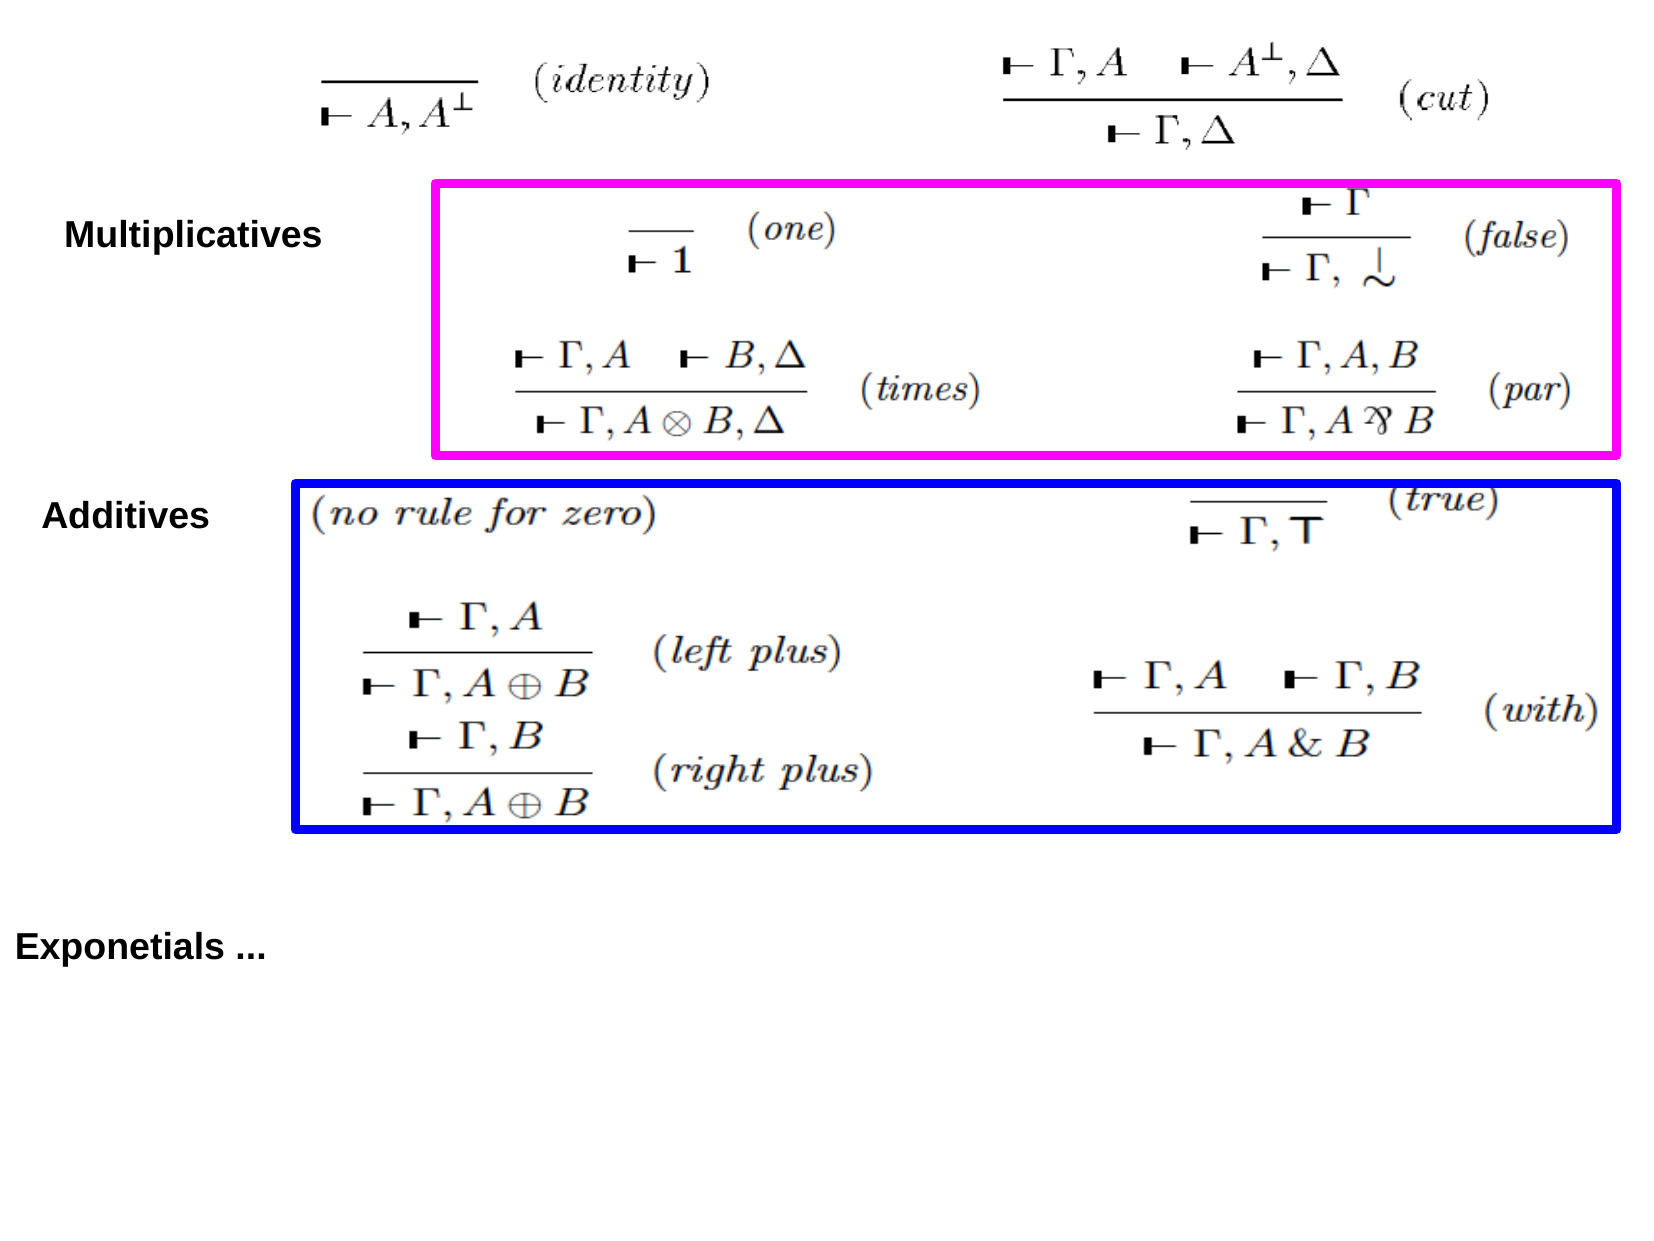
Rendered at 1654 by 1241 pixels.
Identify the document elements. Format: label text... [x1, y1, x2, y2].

text_box Additives [26, 487, 226, 582]
picture [300, 487, 1613, 826]
text_box Multiplicatives [49, 205, 338, 263]
picture [439, 187, 1613, 452]
picture [300, 37, 1501, 151]
text_box Exponetials ... [0, 918, 282, 976]
